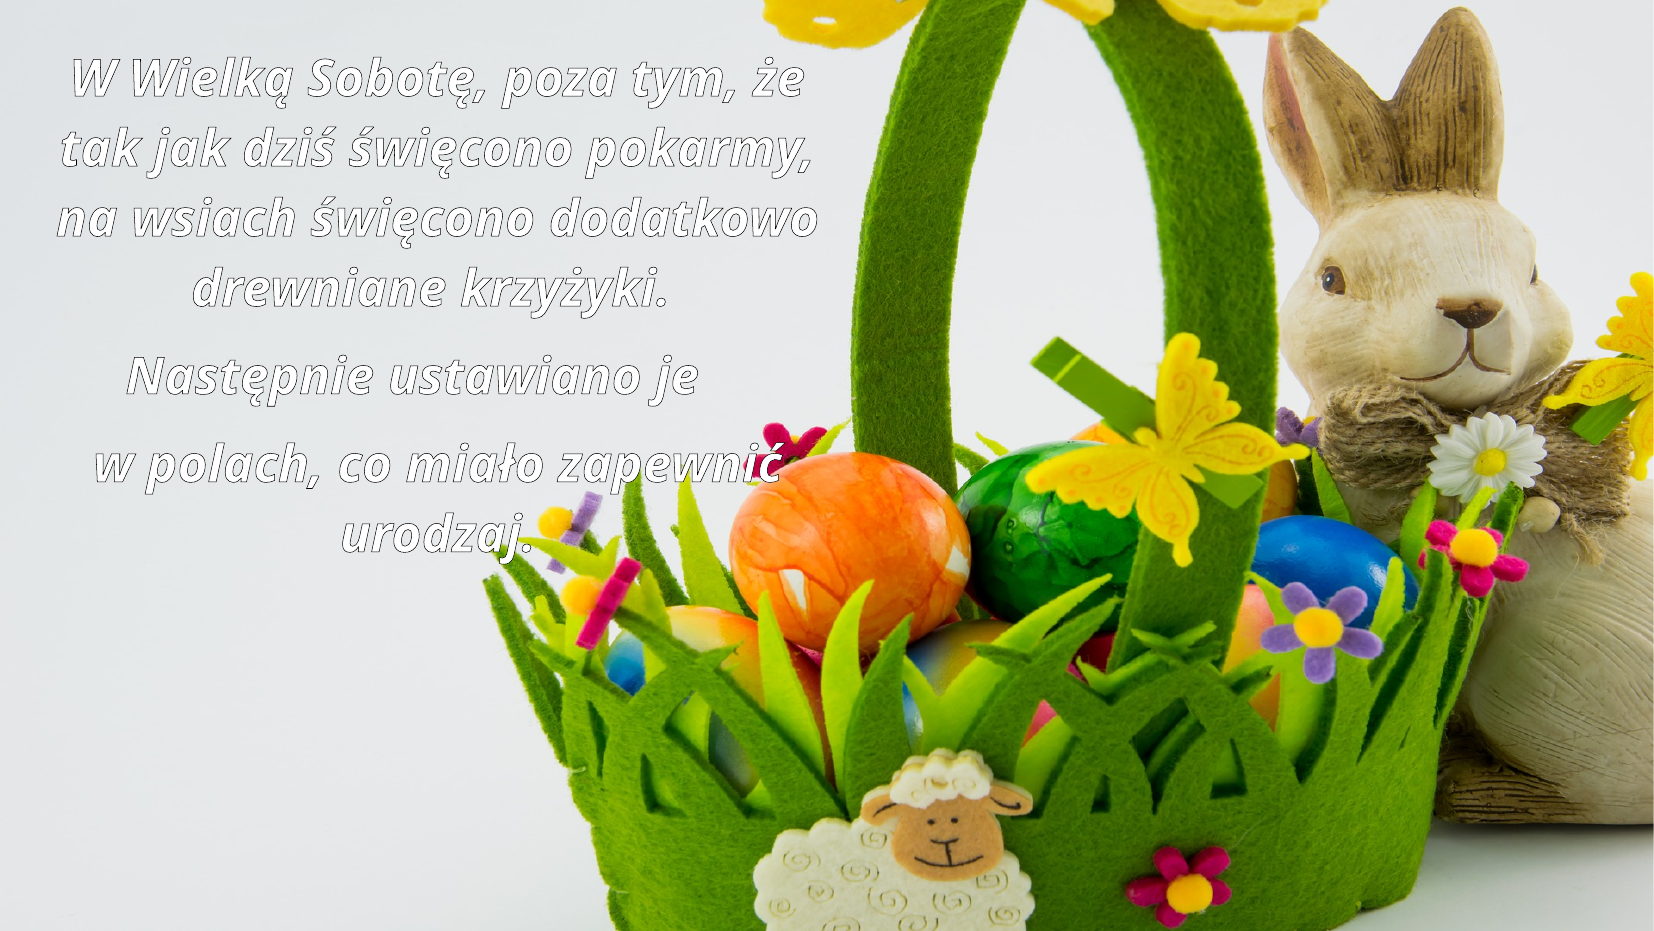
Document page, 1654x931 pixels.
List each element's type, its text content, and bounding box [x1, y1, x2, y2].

picture [0, 0, 1654, 931]
list W Wielką Sobotę, poza tym, że tak jak dziś święcono pokarmy, na wsiach święcono dodatkowo drewniane krzyżyki. Następnie ustawiano je w polach, co miało zapewnić urodzaj. [36, 41, 831, 581]
